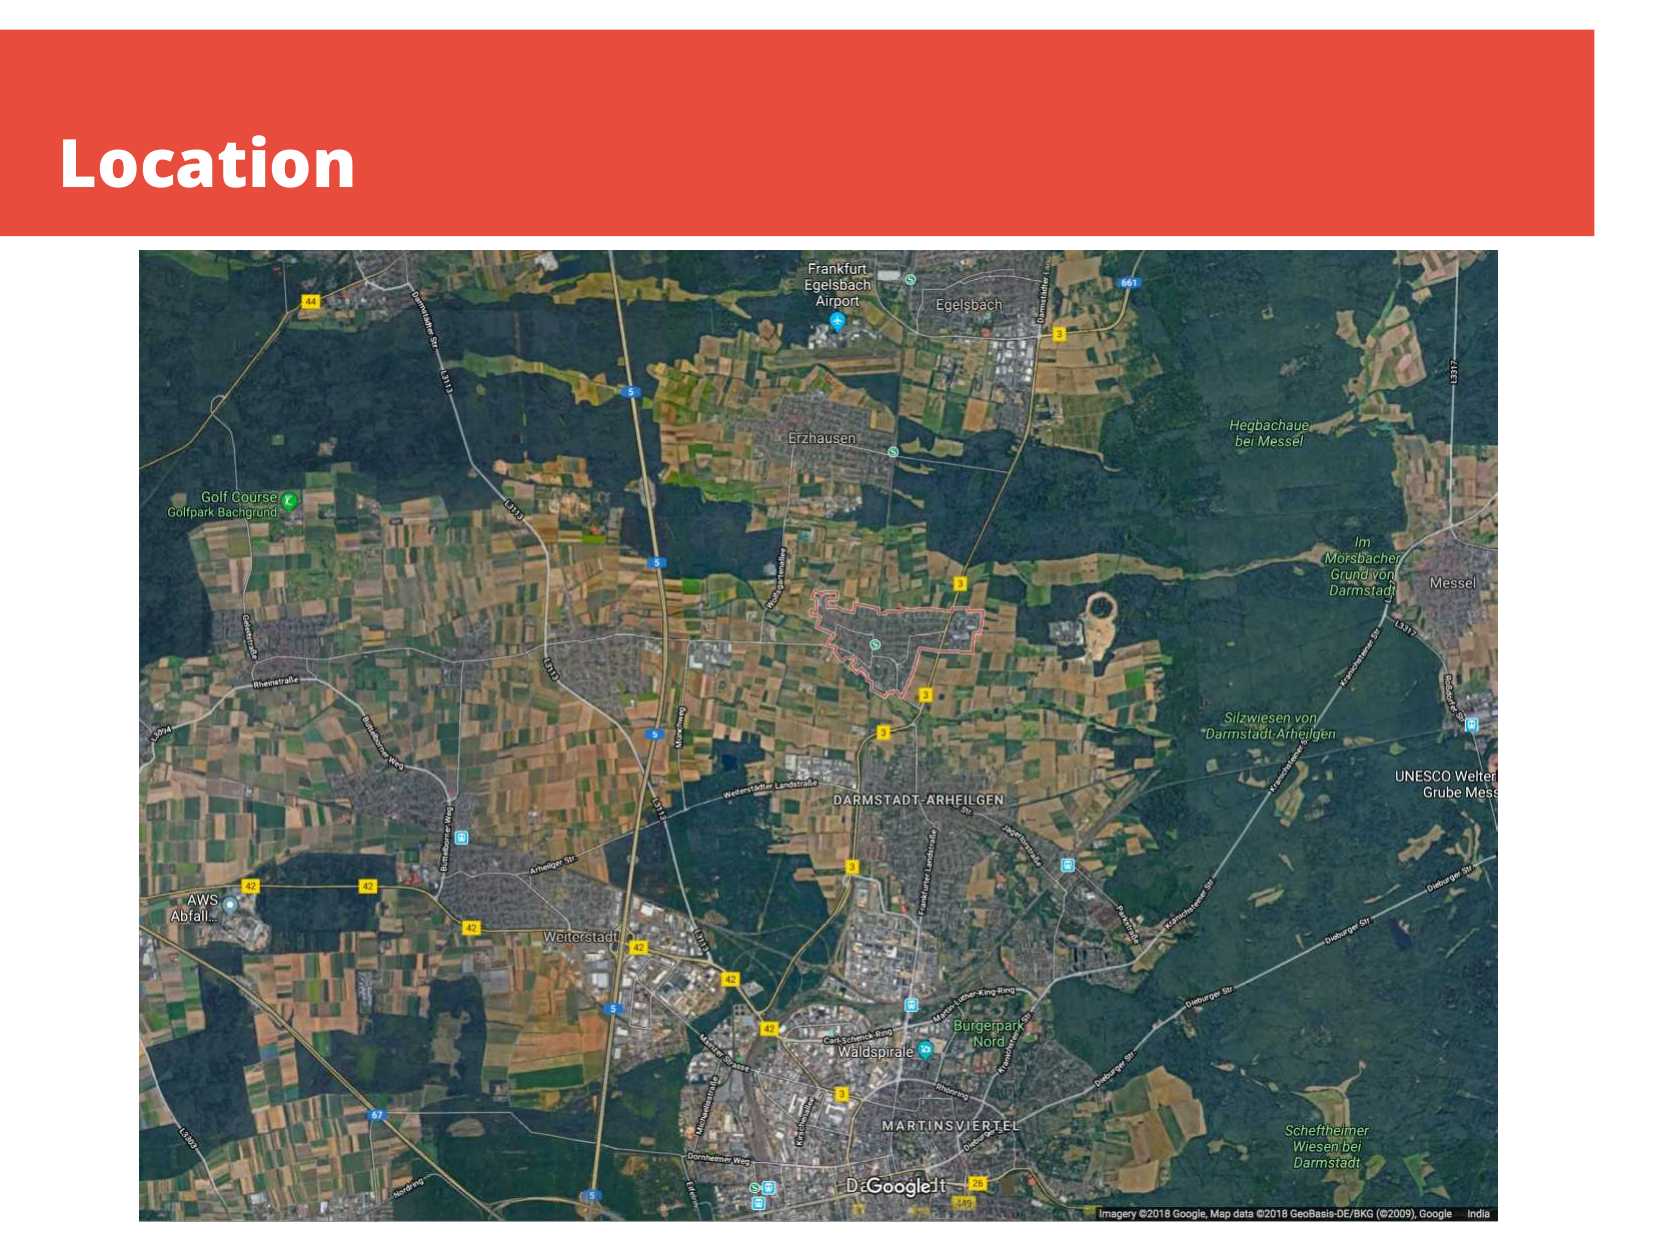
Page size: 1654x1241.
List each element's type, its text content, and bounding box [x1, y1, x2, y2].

title Location [59, 59, 1595, 207]
picture [139, 250, 1498, 1222]
